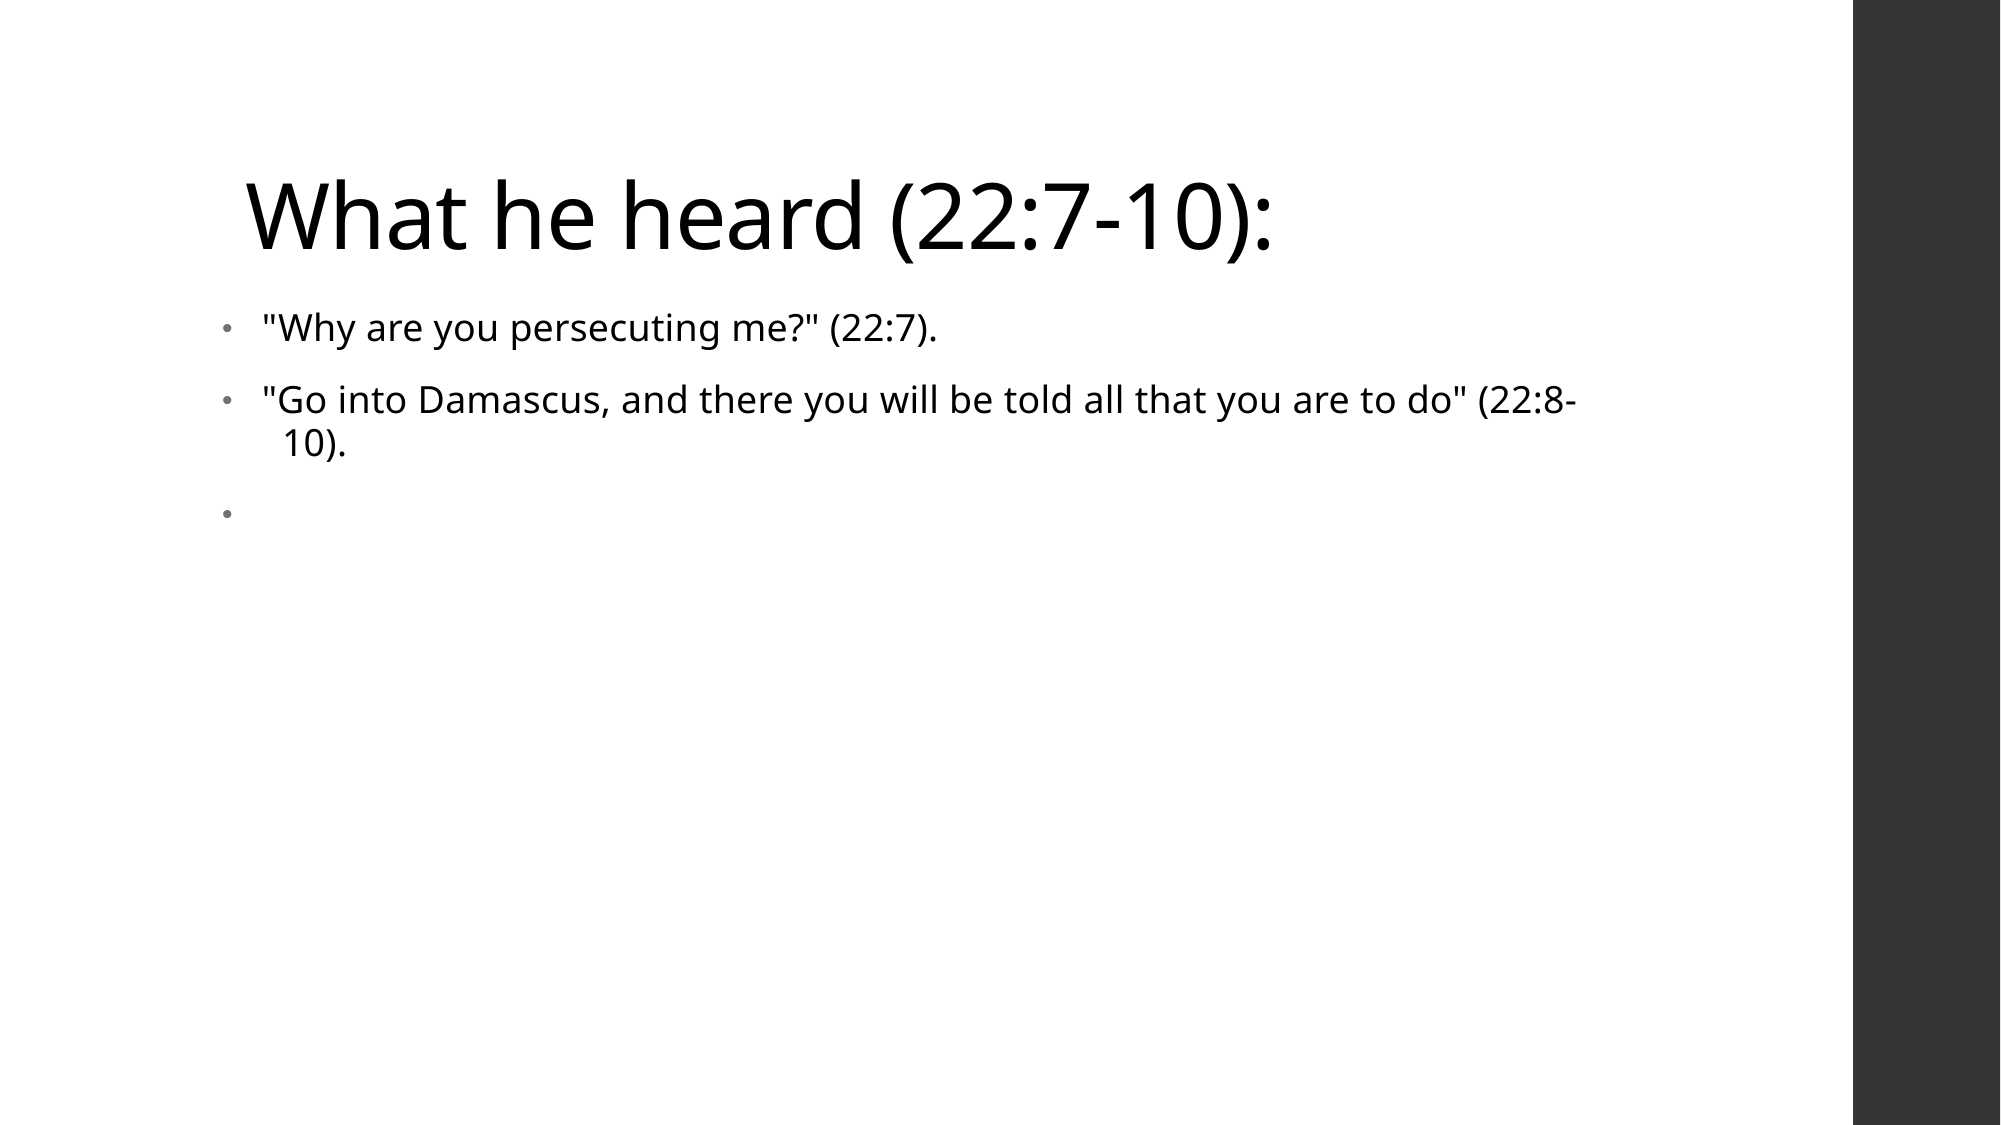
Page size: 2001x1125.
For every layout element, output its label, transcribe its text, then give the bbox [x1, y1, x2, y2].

list "Why are you persecuting me?" (22:7). "Go into Damascus, and there you will be told all that you are to do" (22:8-10). [206, 299, 1617, 1014]
title What he heard (22:7-10): [206, 60, 1797, 278]
